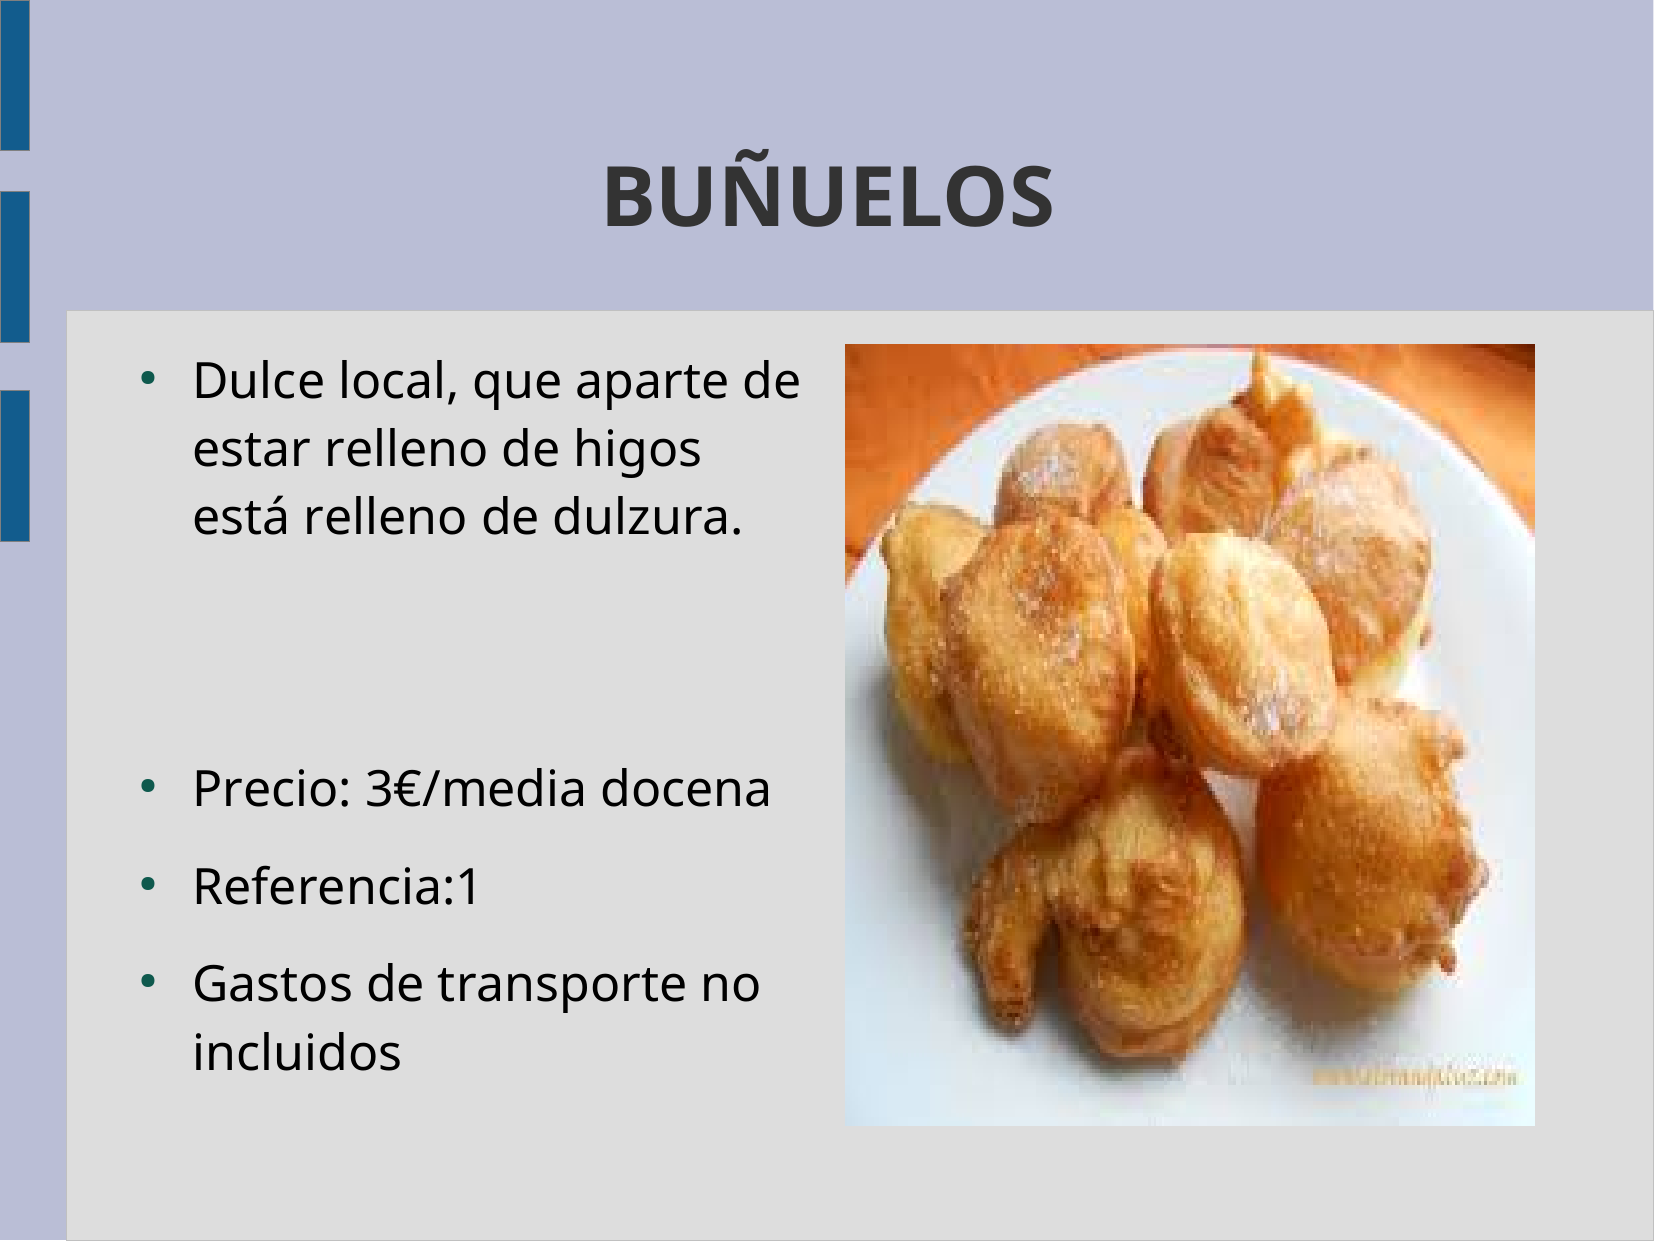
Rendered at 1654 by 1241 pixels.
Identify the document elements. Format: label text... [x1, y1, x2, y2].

list Precio: 3€/media docena Referencia:1 Gastos de transporte no incluidos [121, 752, 811, 1126]
title BUÑUELOS [121, 91, 1534, 299]
picture [845, 344, 1535, 1127]
list Dulce local, que aparte de estar relleno de higos está relleno de dulzura. [121, 344, 811, 718]
